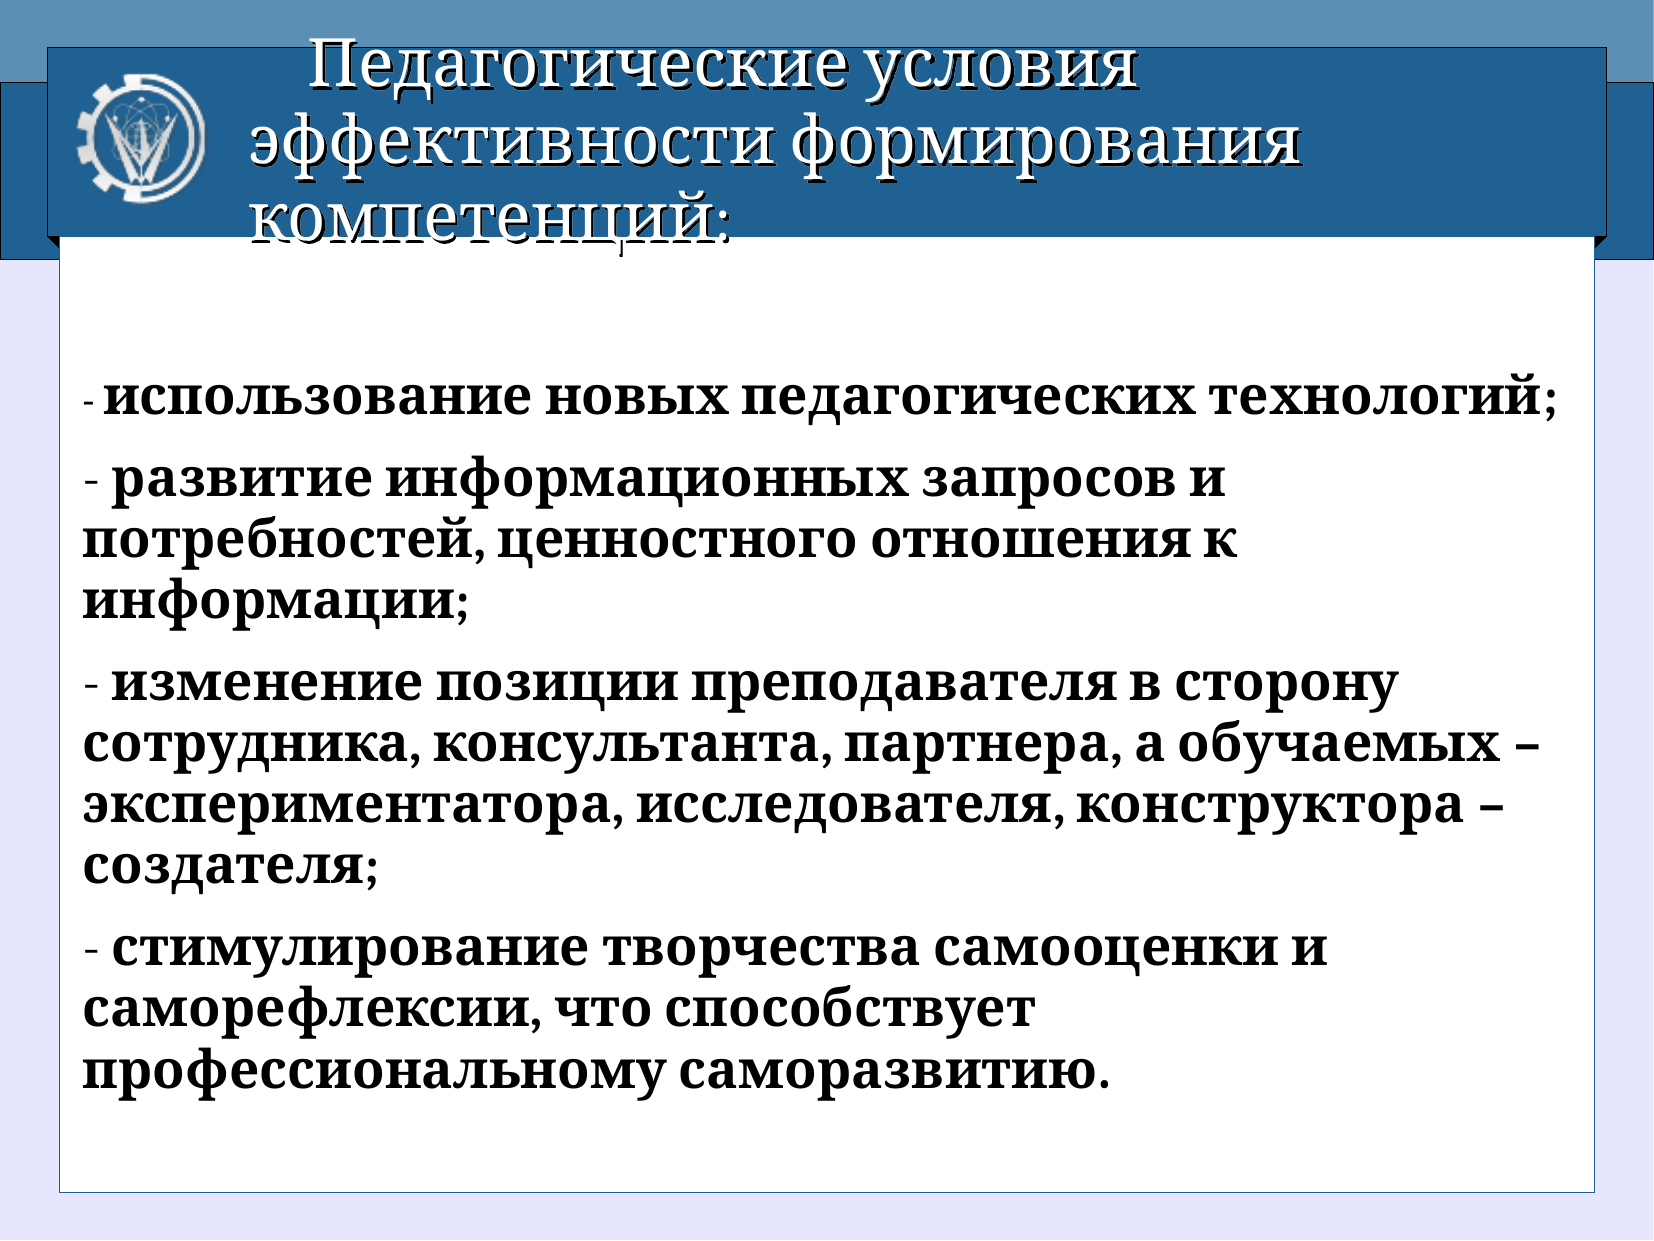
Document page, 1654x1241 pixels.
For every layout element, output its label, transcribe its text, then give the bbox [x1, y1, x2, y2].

title Педагогические условия эффективности формирования компетенций: [248, 63, 1571, 221]
list - использование новых педагогических технологий; - развитие информационных запросов и потребностей, ценностного отношения к информации; - изменение позиции преподавателя в сторону сотрудника, консультанта, партнера, а обучаемых – экспериментатора, исследователя, конструктора – создателя; - стимулирование творчества самооценки и саморефлексии, что способствует профессиональному саморазвитию. [82, 366, 1571, 1123]
